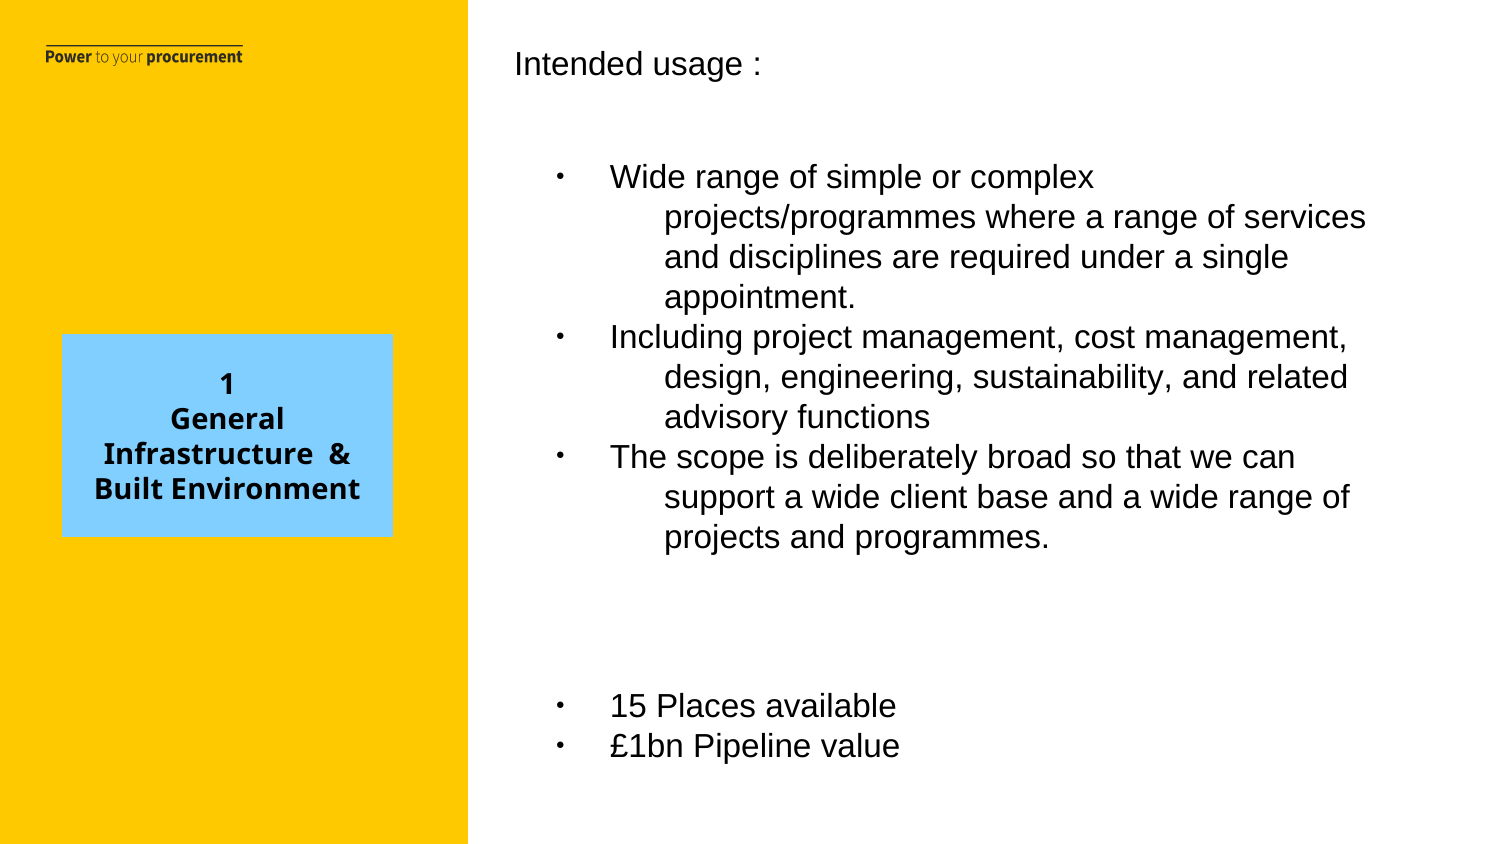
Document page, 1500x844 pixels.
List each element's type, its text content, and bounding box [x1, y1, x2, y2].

text_box 1 General Infrastructure & Built Environment [62, 334, 393, 537]
title Intended usage : Wide range of simple or complex projects/programmes where a range of services and disciplines are required under a single appointment. Including project management, cost management, design, engineering, sustainability, and related advisory functions The scope is deliberately broad so that we can support a wide client base and a wide range of projects and programmes. 15 Places available £1bn Pipeline value [514, 42, 1407, 639]
